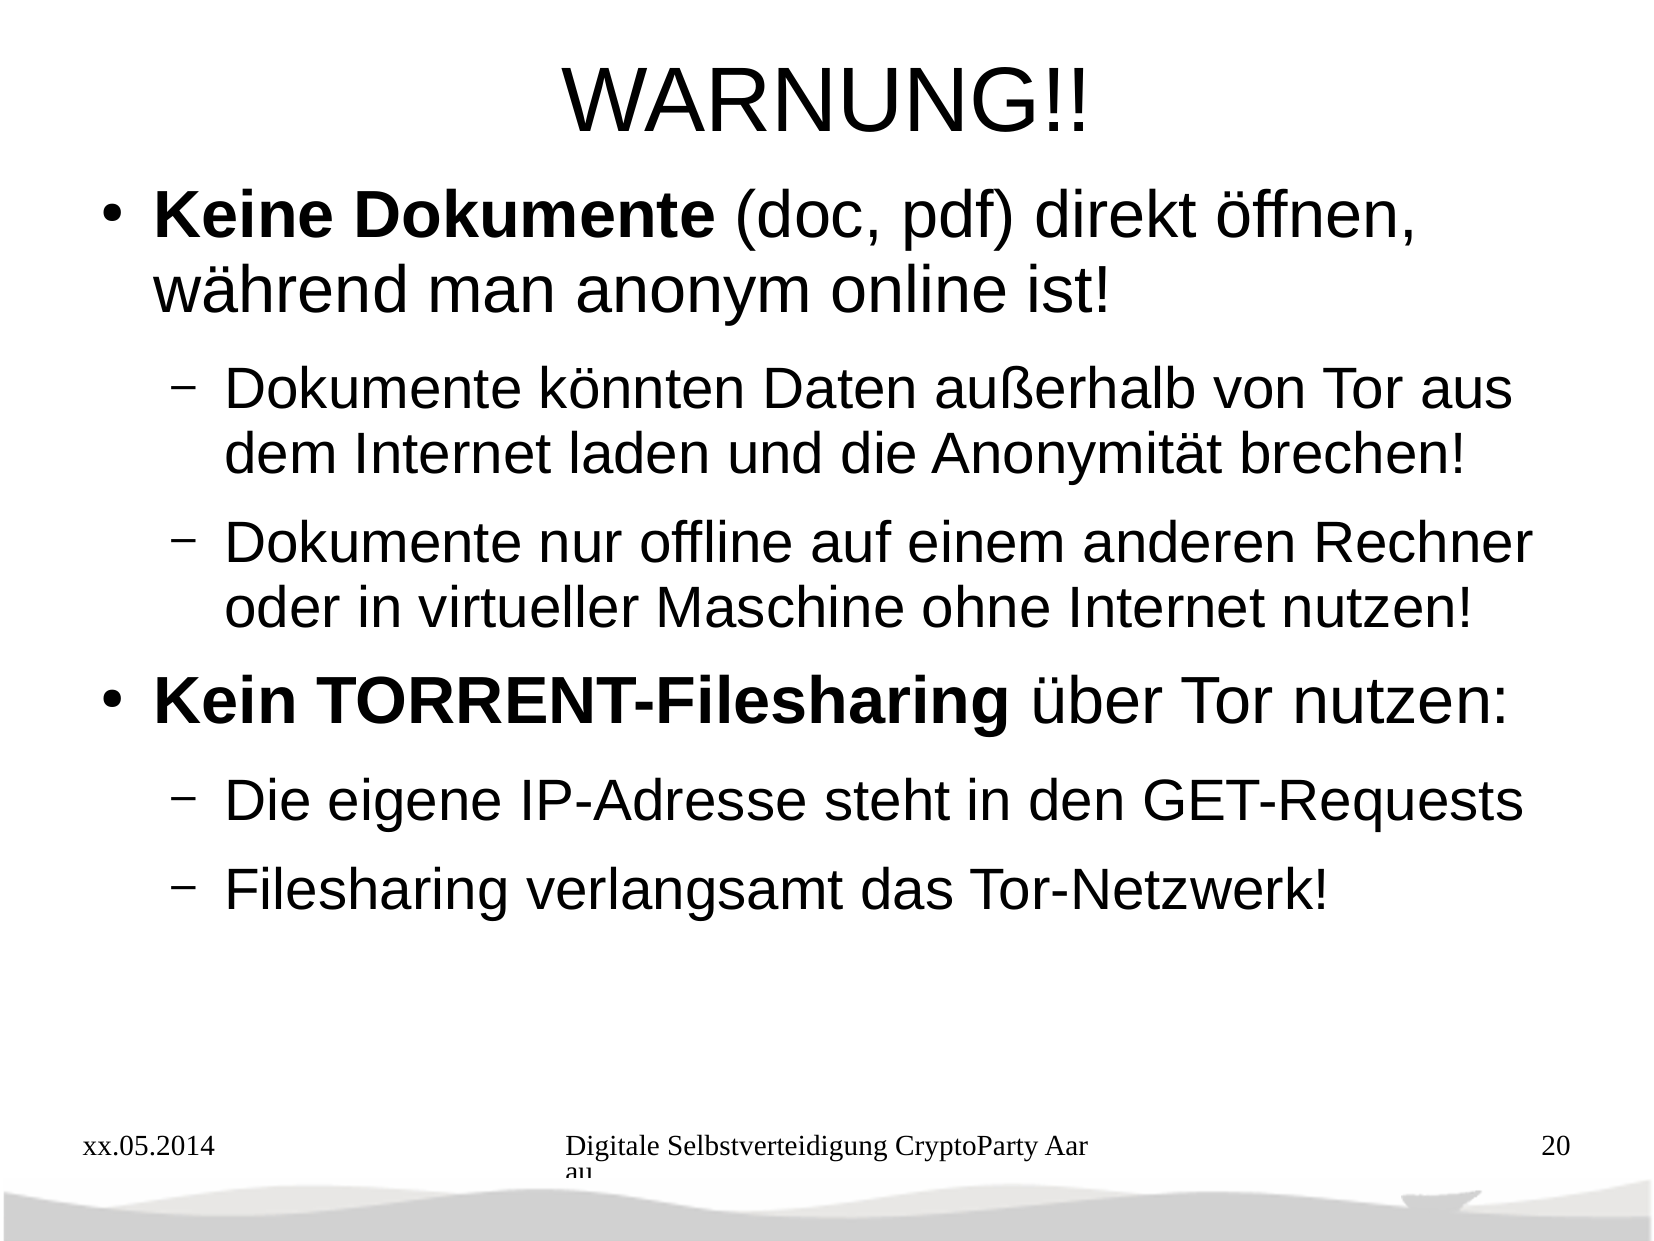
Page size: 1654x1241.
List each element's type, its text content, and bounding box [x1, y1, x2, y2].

picture [3, 1178, 1654, 1241]
list Keine Dokumente (doc, pdf) direkt öffnen, während man anonym online ist! Dokumente könnten Daten außerhalb von Tor aus dem Internet laden und die Anonymität brechen! Dokumente nur offline auf einem anderen Rechner oder in virtueller Maschine ohne Internet nutzen! Kein TORRENT-Filesharing über Tor nutzen: Die eigene IP-Adresse steht in den GET-Requests Filesharing verlangsamt das Tor-Netzwerk! [82, 204, 1571, 1081]
title WARNUNG!! [82, 0, 1571, 204]
